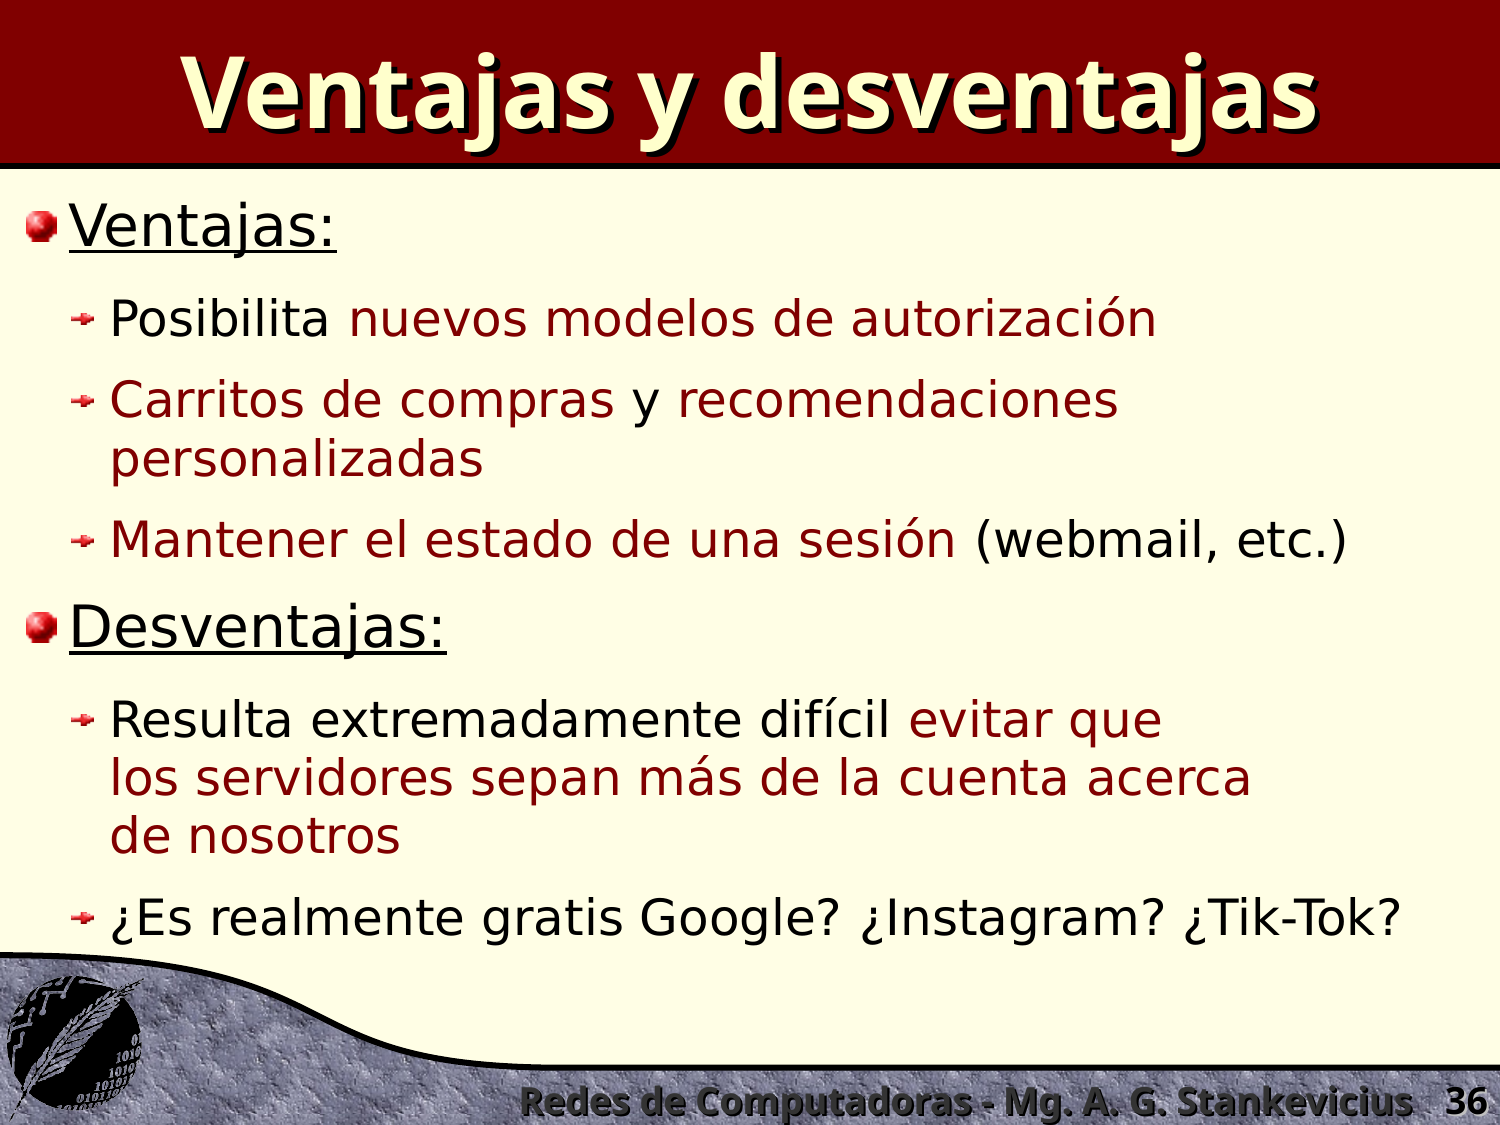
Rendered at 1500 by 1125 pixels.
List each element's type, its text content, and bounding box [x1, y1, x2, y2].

picture [0, 959, 1500, 1125]
picture [790, 1100, 795, 1110]
picture [1047, 1100, 1054, 1110]
title Ventajas y desventajas [15, 5, 1485, 160]
list Ventajas: Posibilita nuevos modelos de autorización Carritos de compras y recomendaciones personalizadas Mantener el estado de una sesión (webmail, etc.) Desventajas: Resulta extremadamente difícil evitar que los servidores sepan más de la cuenta acerca de nosotros ¿Es realmente gratis Google? ¿Instagram? ¿Tik-Tok? [11, 192, 1486, 948]
